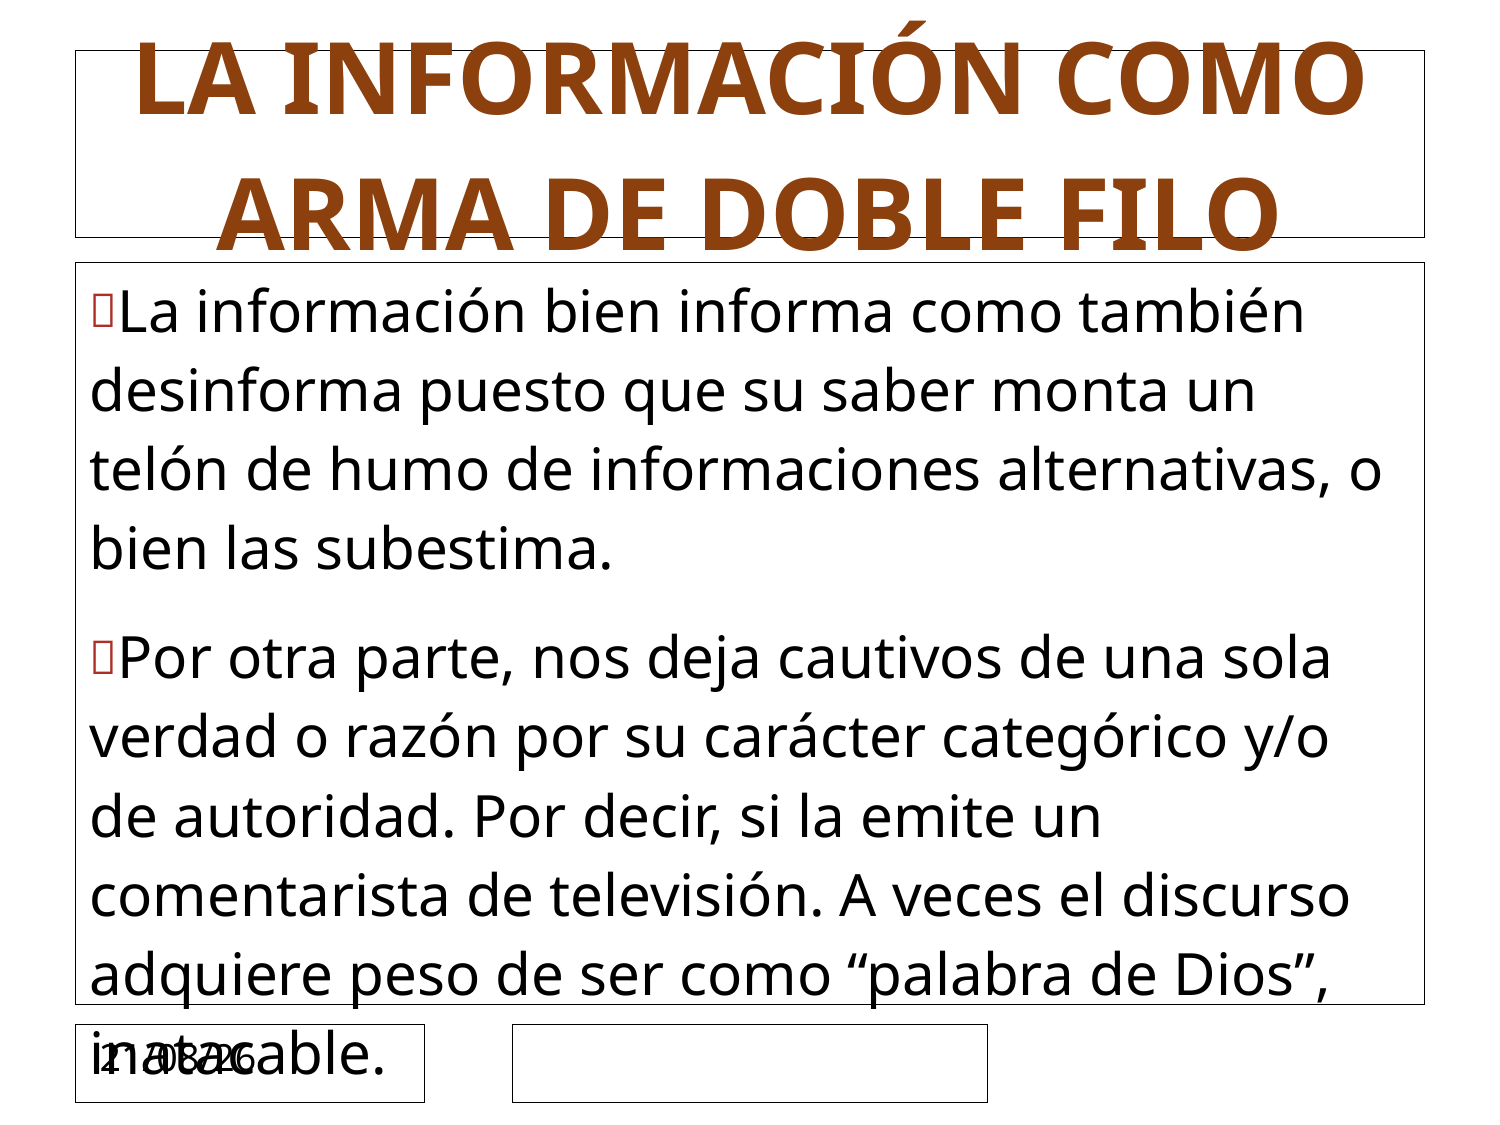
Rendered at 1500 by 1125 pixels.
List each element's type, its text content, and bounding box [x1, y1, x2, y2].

list La información bien informa como también desinforma puesto que su saber monta un telón de humo de informaciones alternativas, o bien las subestima. Por otra parte, nos deja cautivos de una sola verdad o razón por su carácter categórico y/o de autoridad. Por decir, si la emite un comentarista de televisión. A veces el discurso adquiere peso de ser como “palabra de Dios”, inatacable. [75, 262, 1425, 1005]
title LA INFORMACIÓN COMO ARMA DE DOBLE FILO [75, 50, 1425, 238]
